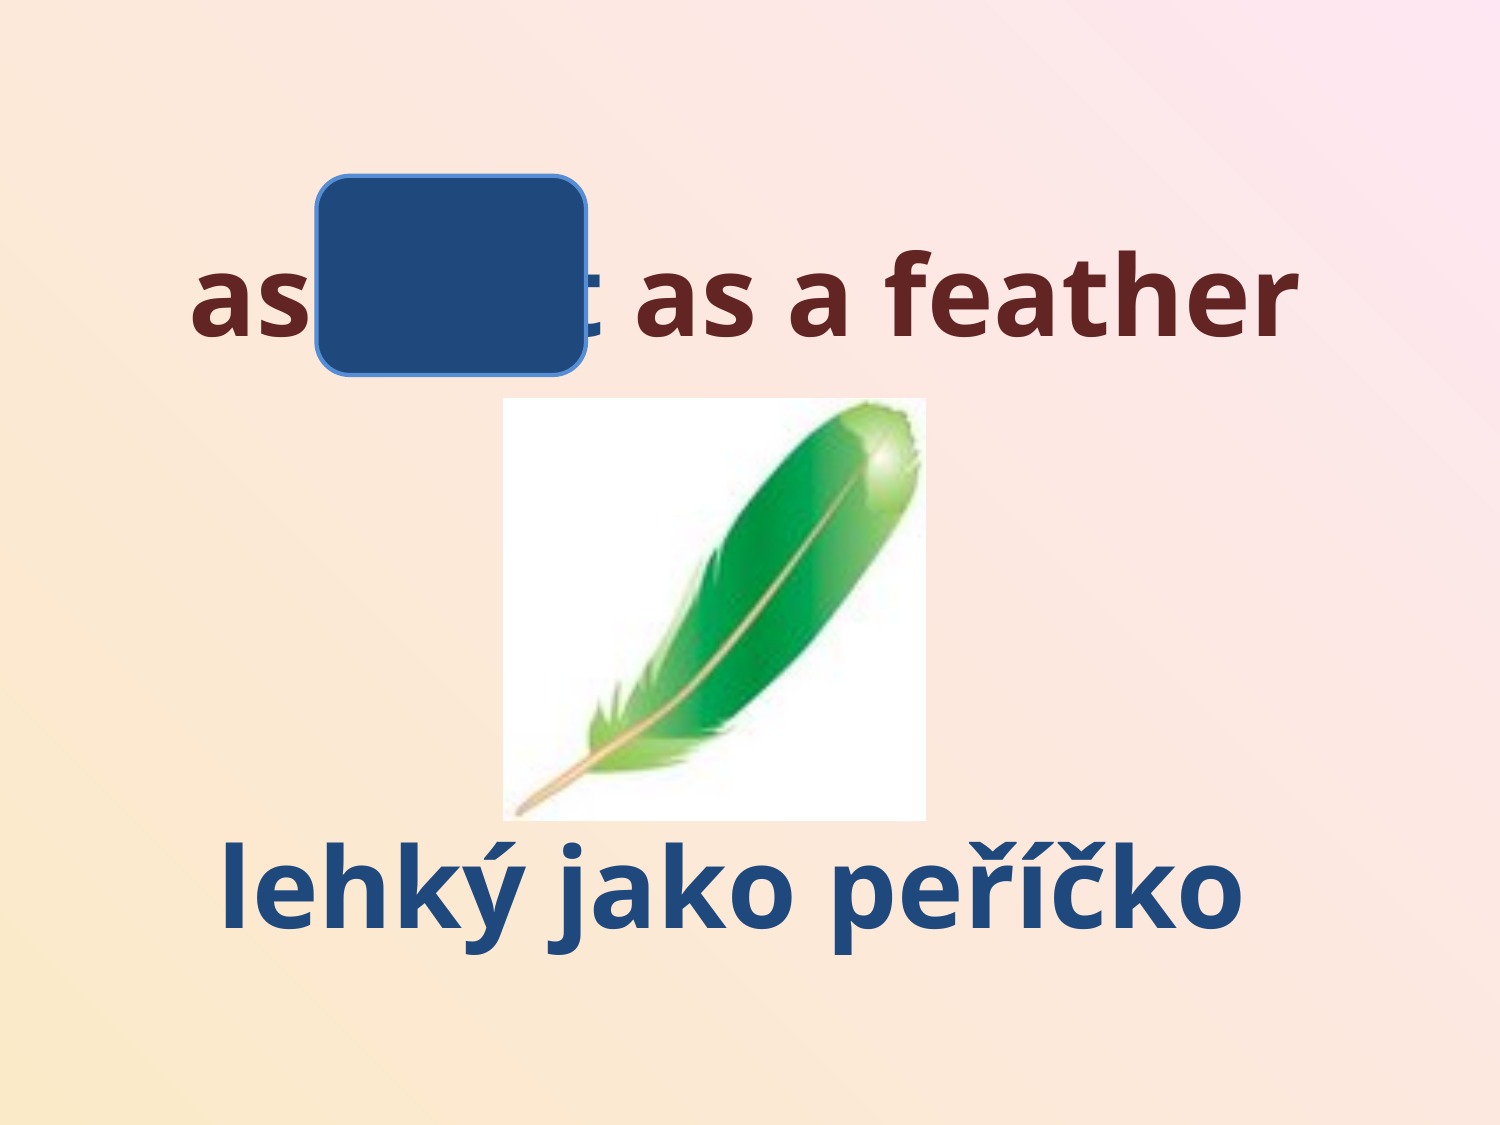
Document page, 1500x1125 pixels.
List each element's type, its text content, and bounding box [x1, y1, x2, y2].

text_box [316, 175, 587, 376]
picture [503, 398, 926, 821]
text_box lehký jako peříčko [128, 808, 1336, 959]
title as light as a feather [70, 199, 1421, 387]
